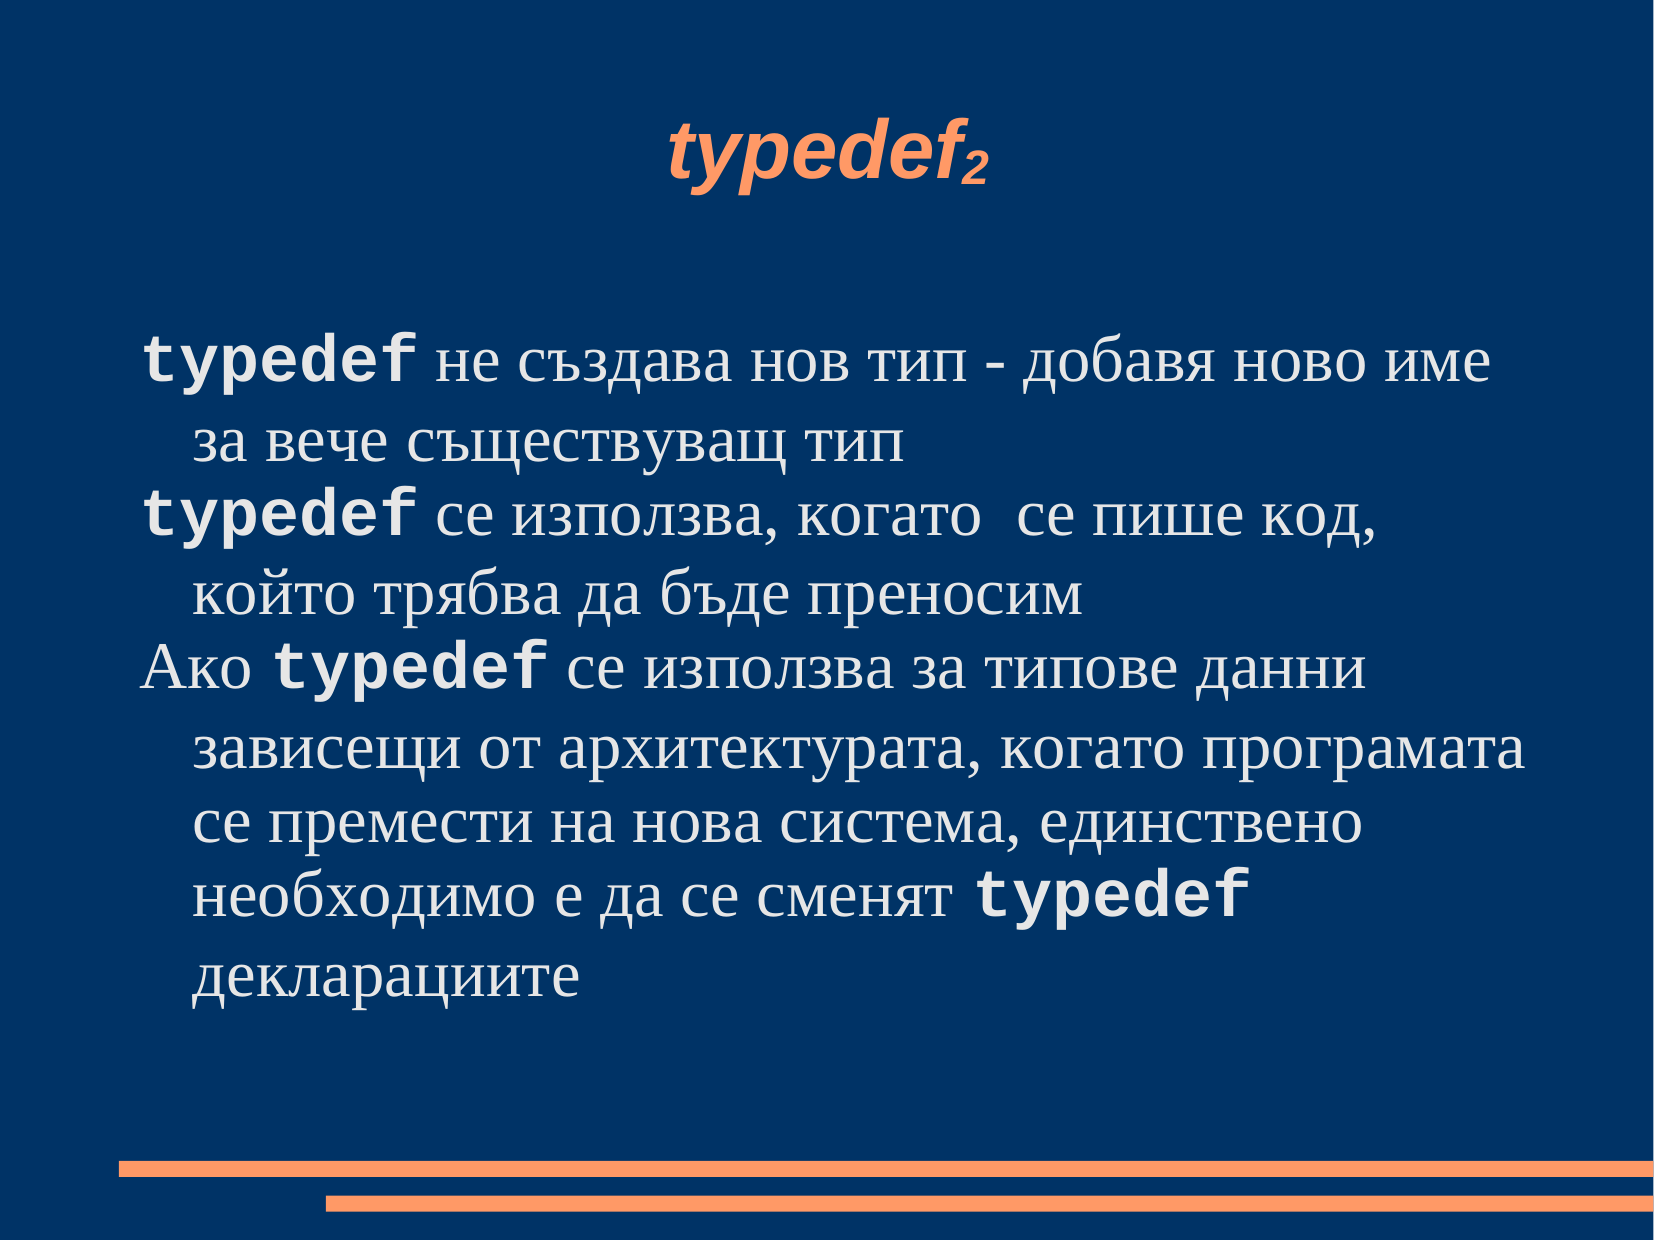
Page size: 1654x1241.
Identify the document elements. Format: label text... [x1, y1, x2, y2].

title typedef2 [121, 46, 1534, 254]
list typedef не създава нов тип - добавя ново име за вече съществуващ тип typedef се използва, когато се пише код, който трябва да бъде преносим Ако typedef се използва за типове данни зависещи от архитектурата, когато програмата се премести на нова система, единствено необходимо е да се сменят typedef декларациите [121, 322, 1561, 1133]
